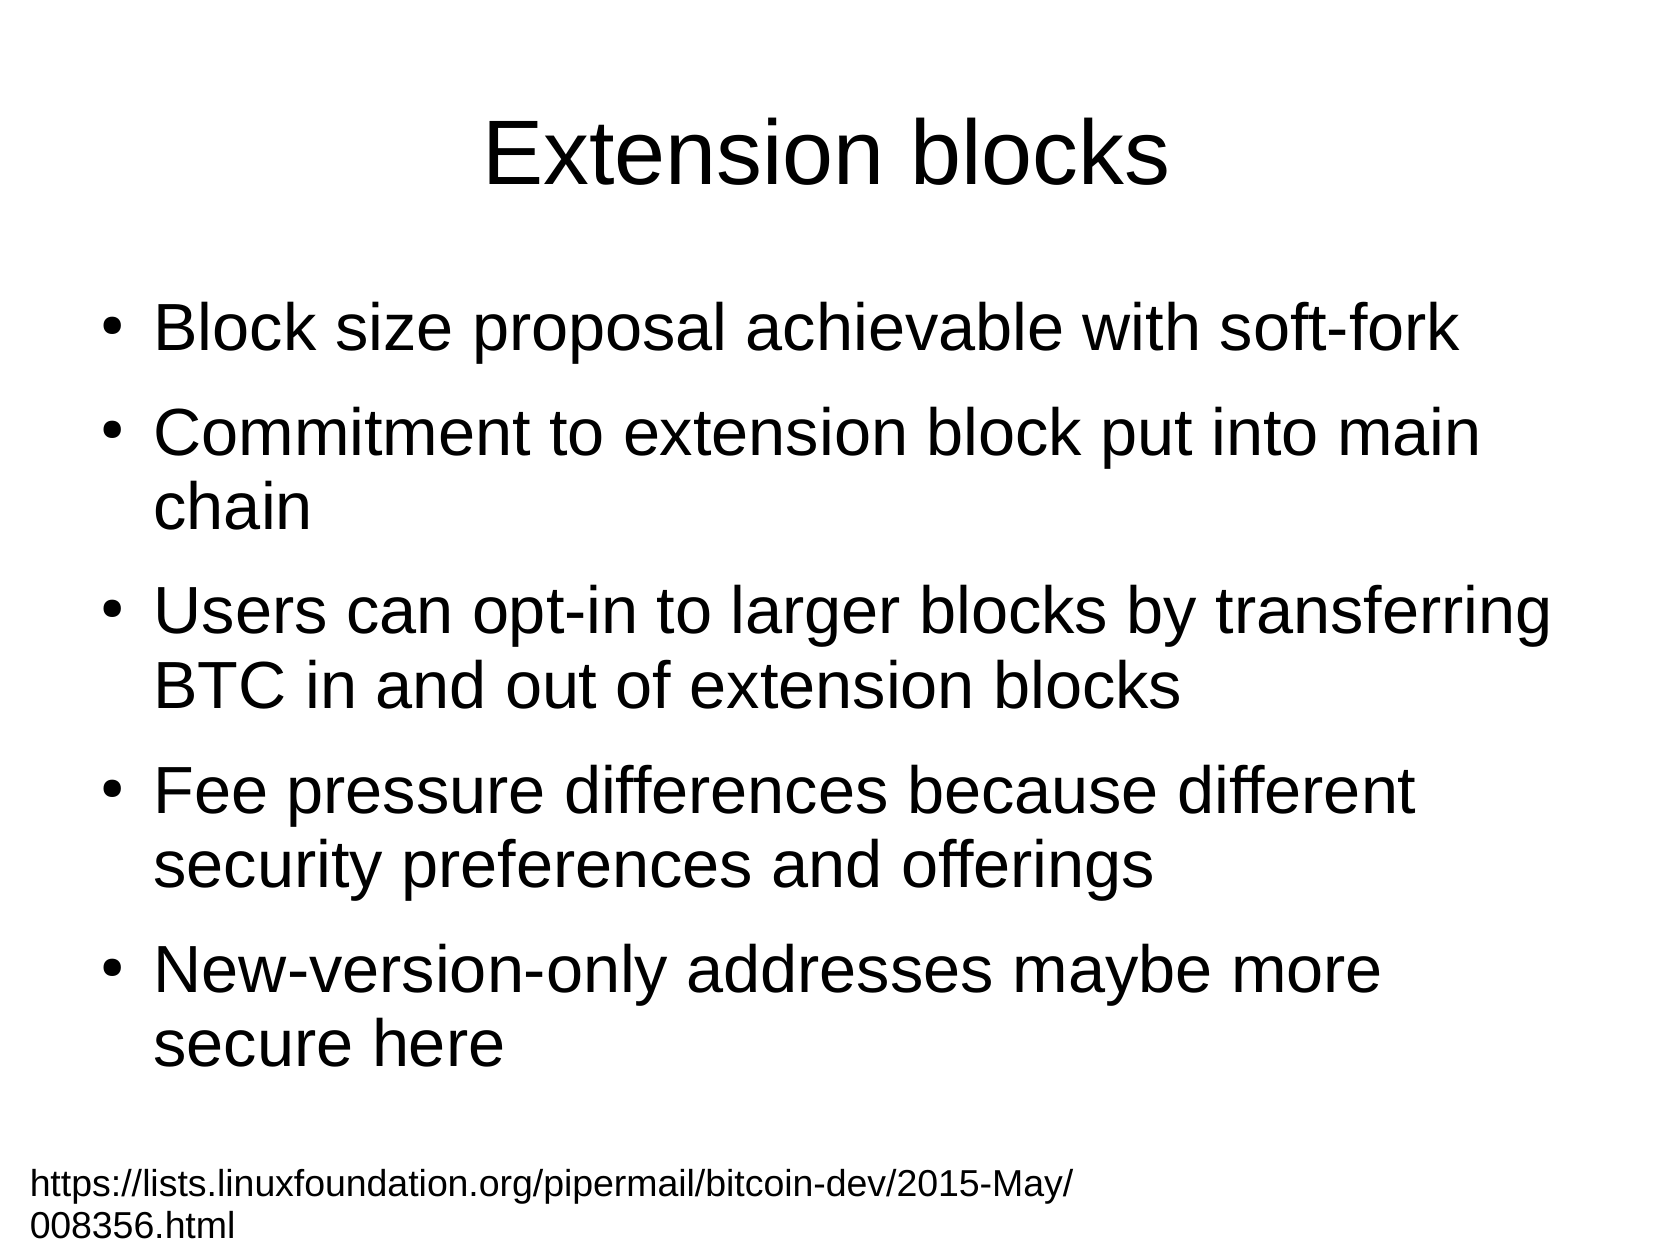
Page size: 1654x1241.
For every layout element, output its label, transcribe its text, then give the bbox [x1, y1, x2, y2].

text_box https://lists.linuxfoundation.org/pipermail/bitcoin-dev/2015-May/008356.html [15, 1155, 1294, 1212]
list Block size proposal achievable with soft-fork Commitment to extension block put into main chain Users can opt-in to larger blocks by transferring BTC in and out of extension blocks Fee pressure differences because different security preferences and offerings New-version-only addresses maybe more secure here [82, 290, 1571, 1111]
title Extension blocks [82, 49, 1571, 257]
